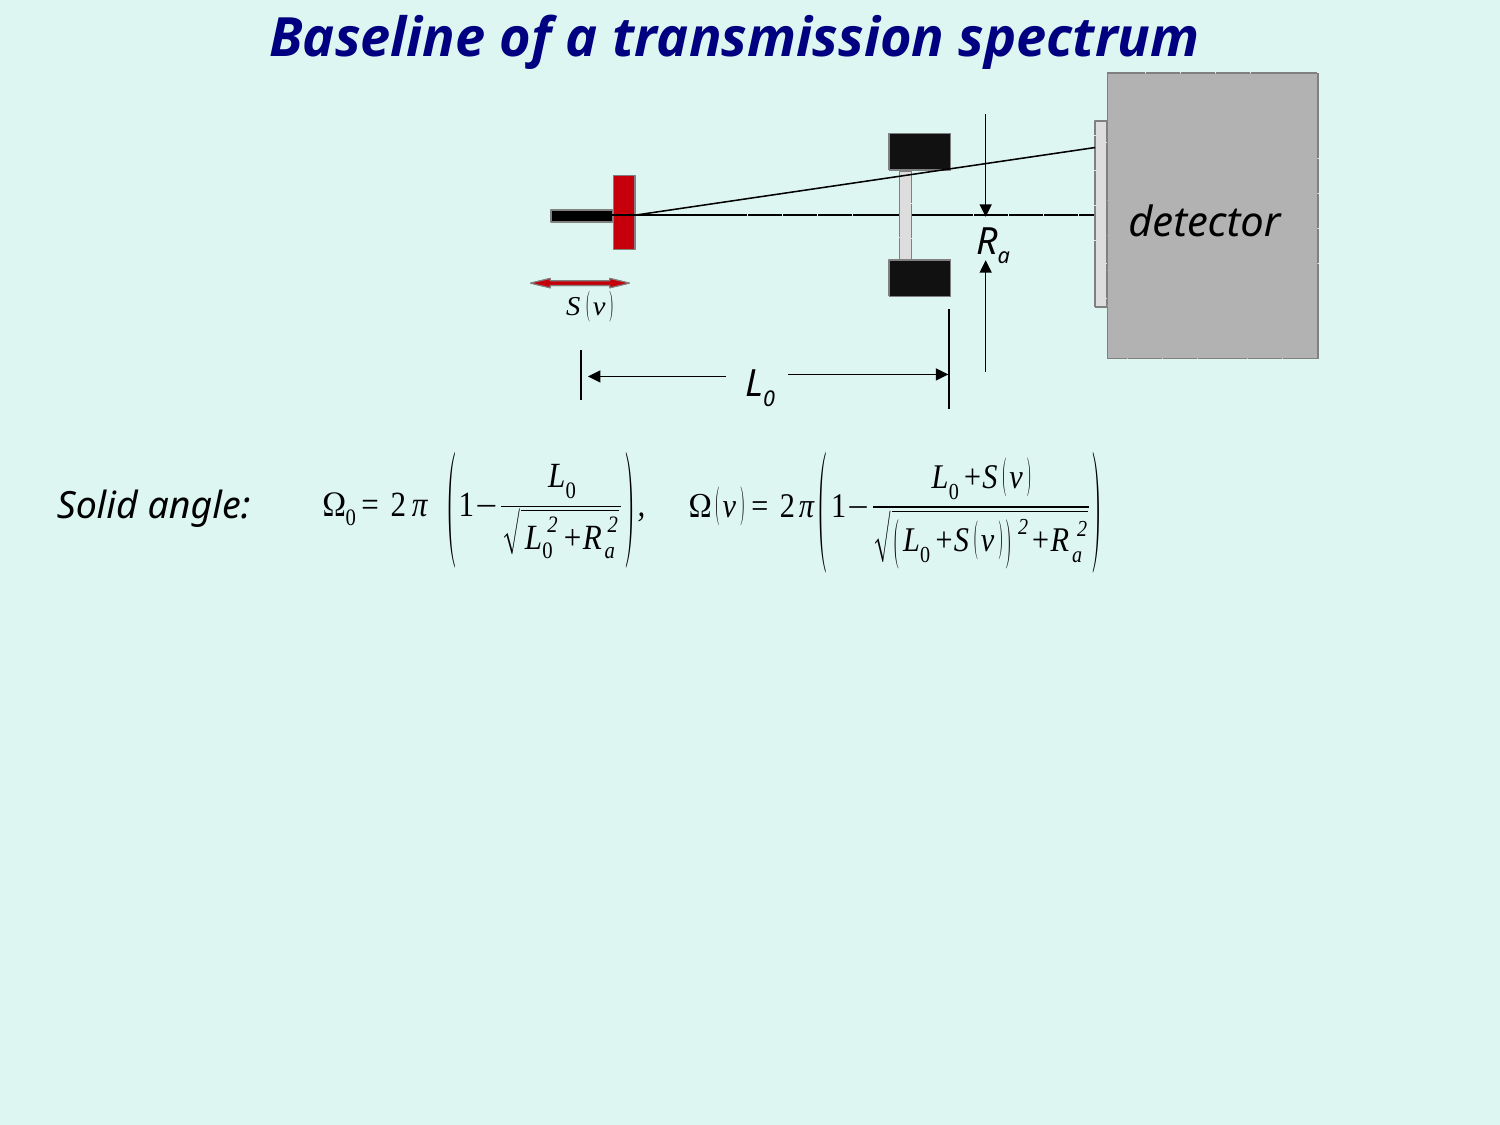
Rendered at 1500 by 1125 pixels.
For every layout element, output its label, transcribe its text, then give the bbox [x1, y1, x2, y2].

text_box detector [1113, 187, 1307, 268]
text_box L0 [730, 351, 806, 425]
text_box [1095, 99, 1318, 359]
text_box [530, 278, 630, 288]
text_box [551, 175, 636, 250]
text_box Baseline of a transmission spectrum [12, 0, 1471, 99]
chart [314, 450, 656, 571]
text_box [889, 176, 951, 297]
chart [558, 289, 624, 324]
text_box Ra [961, 209, 1040, 282]
text_box [889, 133, 951, 175]
chart [680, 450, 1112, 576]
text_box Solid angle: [42, 473, 266, 534]
